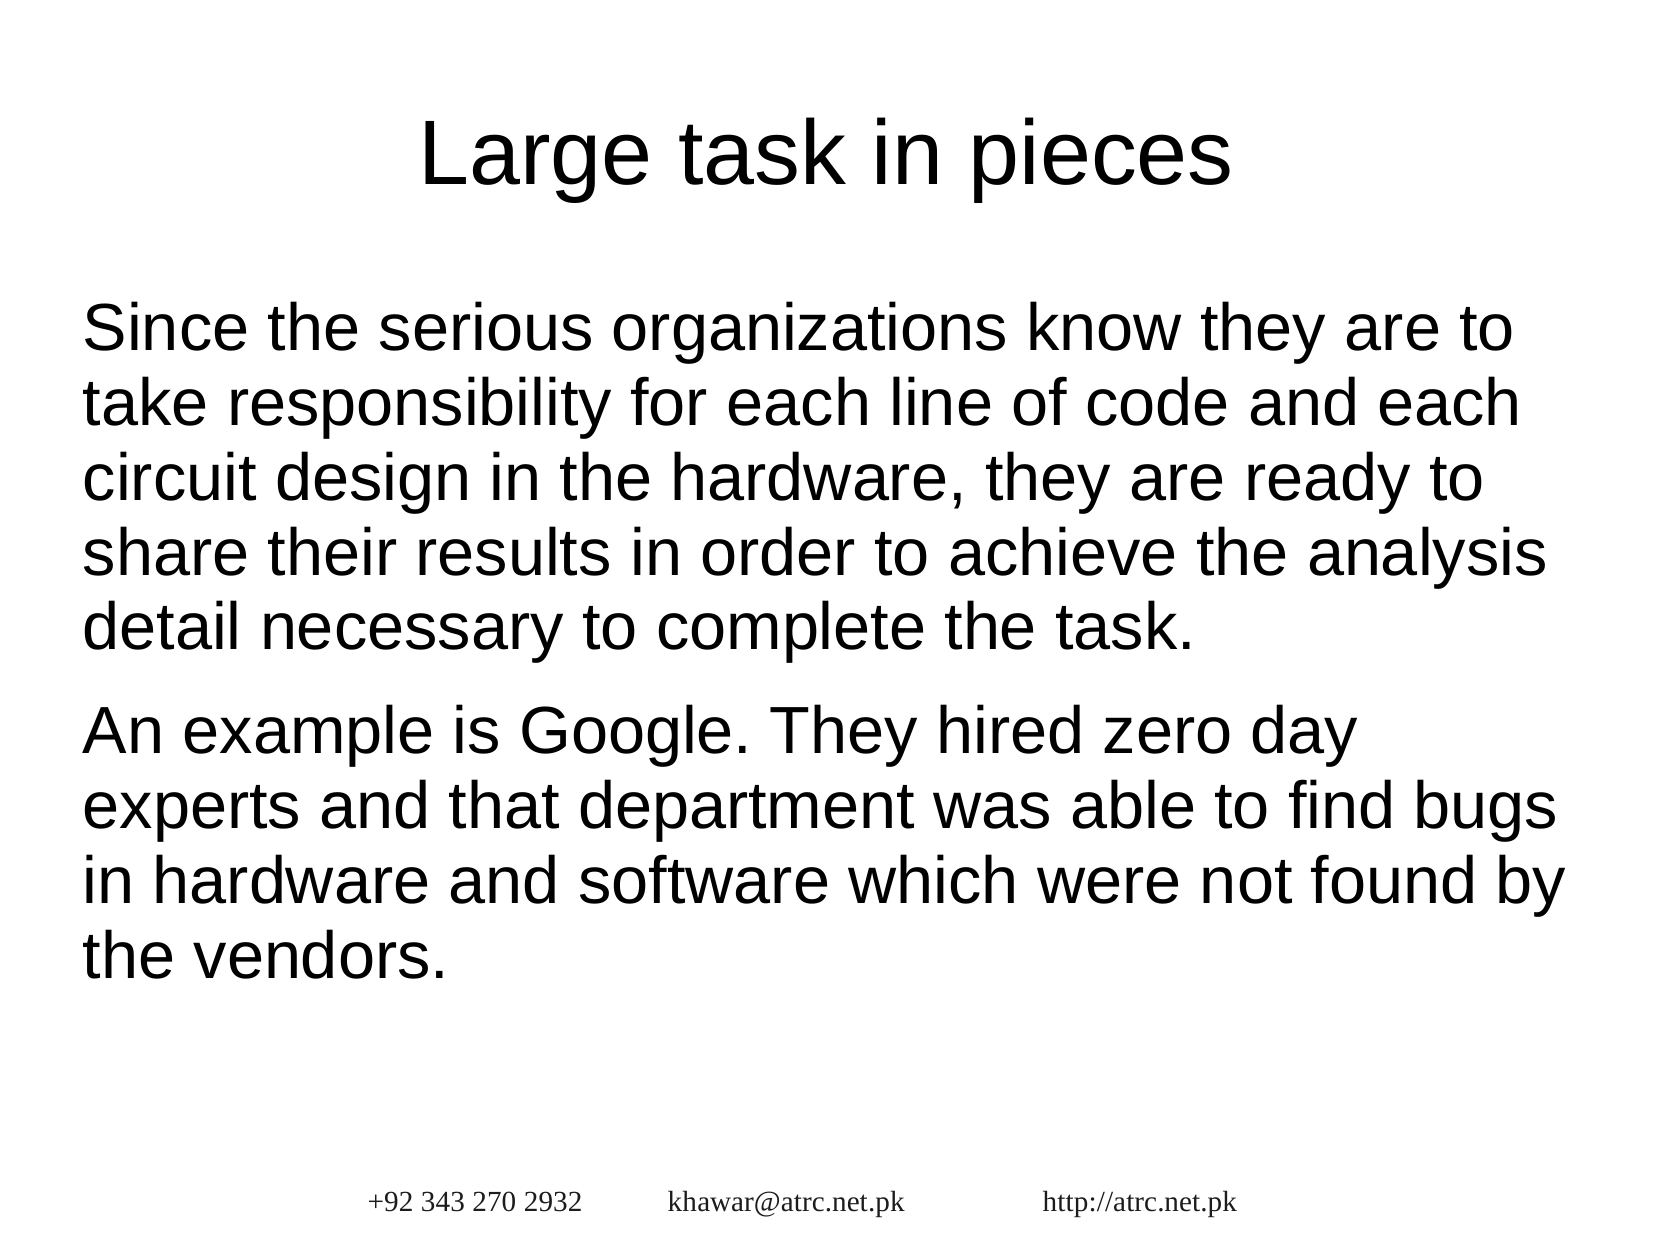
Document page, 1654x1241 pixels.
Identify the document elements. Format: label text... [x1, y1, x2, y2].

list Since the serious organizations know they are to take responsibility for each line of code and each circuit design in the hardware, they are ready to share their results in order to achieve the analysis detail necessary to complete the task. An example is Google. They hired zero day experts and that department was able to find bugs in hardware and software which were not found by the vendors. [82, 290, 1571, 1010]
title Large task in pieces [82, 49, 1571, 257]
